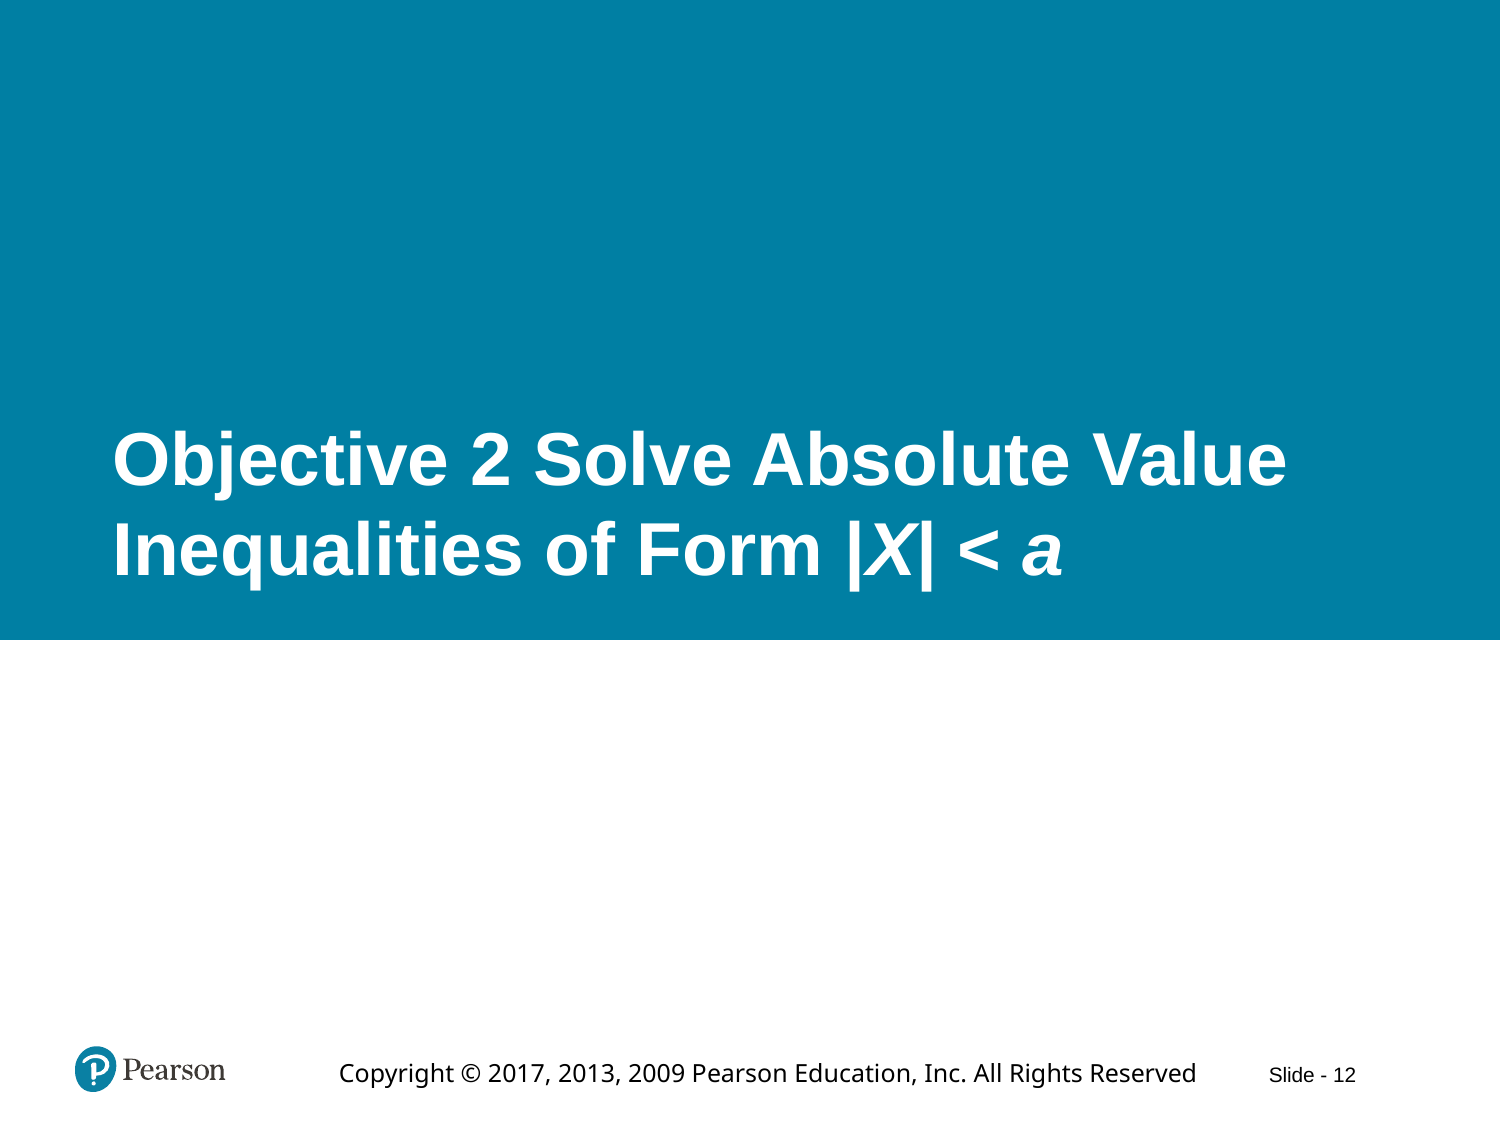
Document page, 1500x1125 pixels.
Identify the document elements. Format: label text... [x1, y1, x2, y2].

title Objective 2 Solve Absolute Value Inequalities of Form |X| < a [112, 125, 1388, 591]
